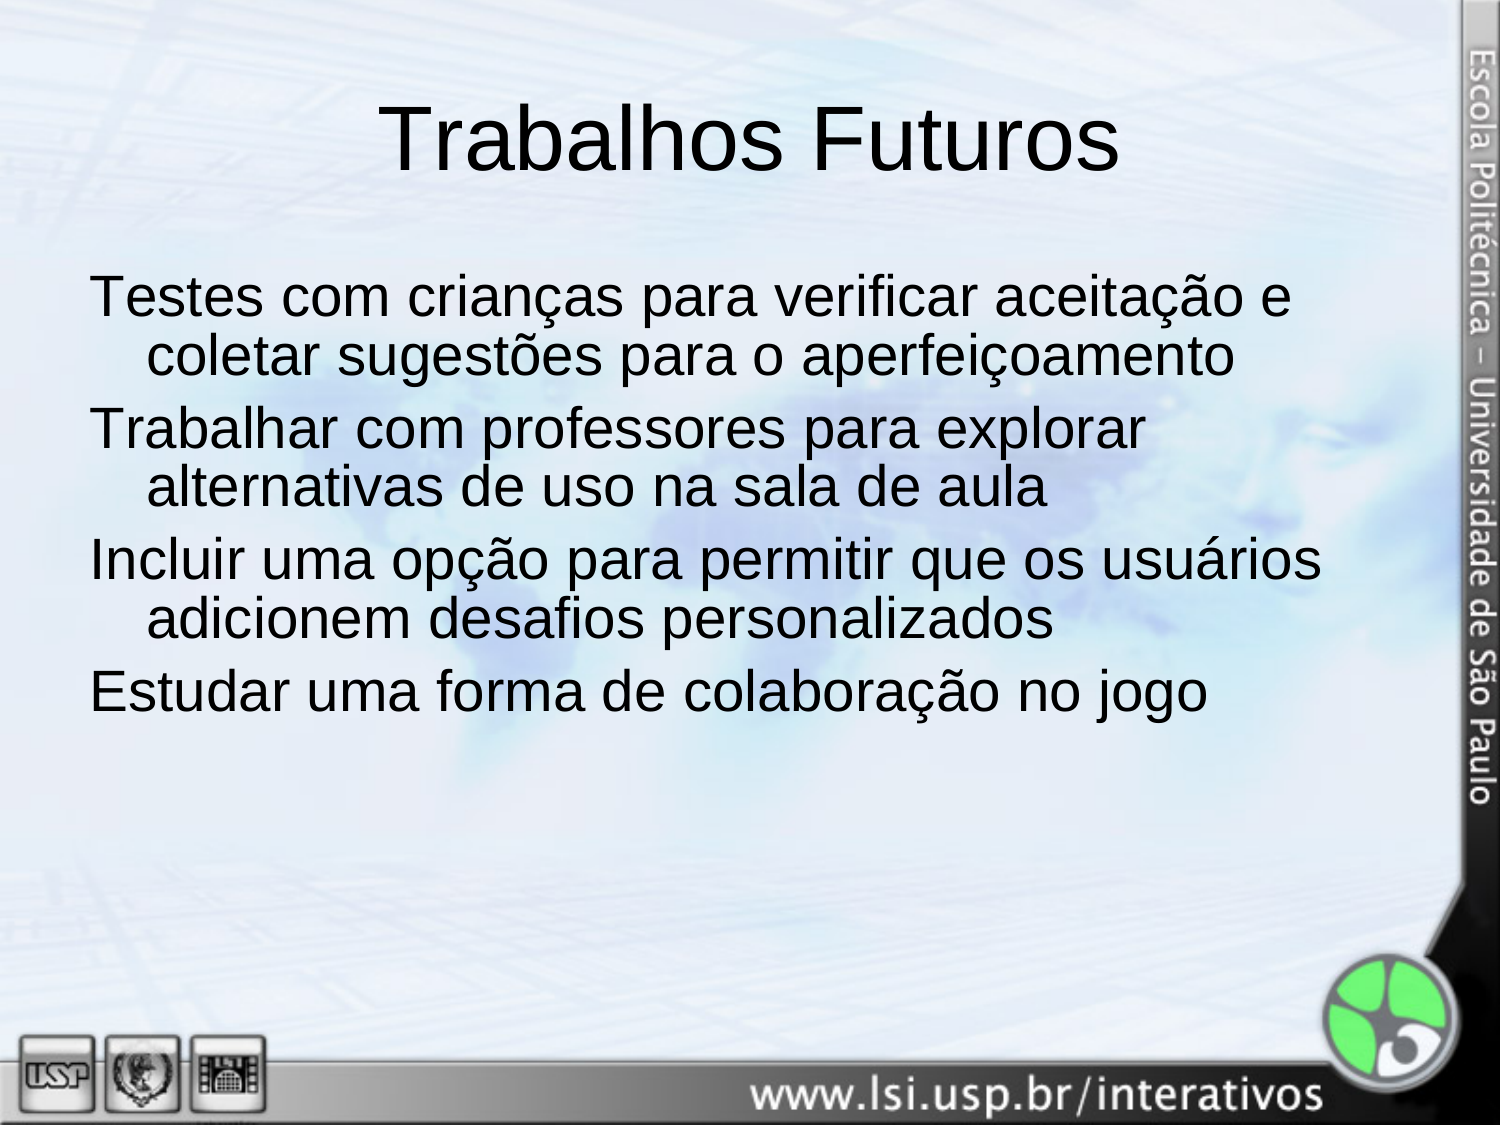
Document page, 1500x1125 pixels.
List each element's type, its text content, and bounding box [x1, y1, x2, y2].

list Testes com crianças para verificar aceitação e coletar sugestões para o aperfeiçoamento Trabalhar com professores para explorar alternativas de uso na sala de aula Incluir uma opção para permitir que os usuários adicionem desafios personalizados Estudar uma forma de colaboração no jogo [75, 262, 1426, 1006]
picture [0, 0, 1500, 1125]
title Trabalhos Futuros [75, 45, 1426, 233]
